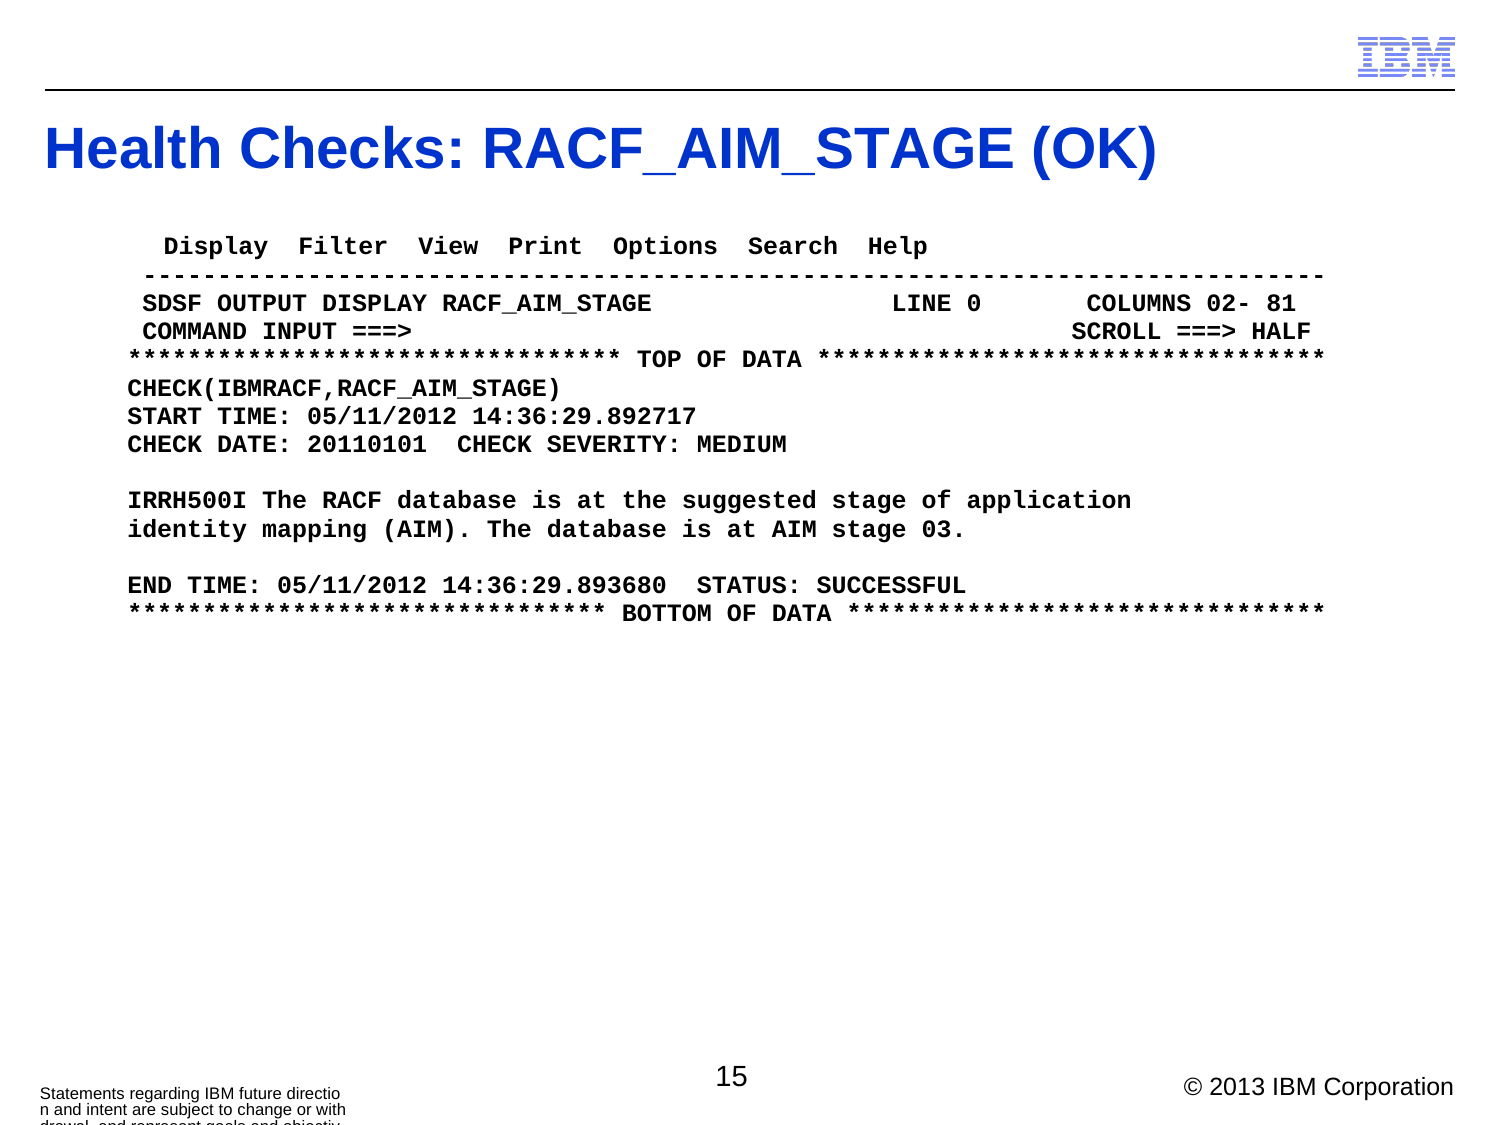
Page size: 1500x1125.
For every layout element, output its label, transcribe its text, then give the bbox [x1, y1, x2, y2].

table_header Display Filter View Print Options Search Help ------------------------------------------------------------------------------- SDSF OUTPUT DISPLAY RACF_AIM_STAGE LINE 0 COLUMNS 02- 81 COMMAND INPUT ===> SCROLL ===> HALF ********************************* TOP OF DATA ********************************** CHECK(IBMRACF,RACF_AIM_STAGE) START TIME: 05/11/2012 14:36:29.892717 CHECK DATE: 20110101 CHECK SEVERITY: MEDIUM IRRH500I The RACF database is at the suggested stage of application identity mapping (AIM). The database is at AIM stage 03. END TIME: 05/11/2012 14:36:29.893680 STATUS: SUCCESSFUL ******************************** BOTTOM OF DATA ******************************** [113, 225, 1425, 1013]
title Health Checks: RACF_AIM_STAGE (OK) [29, 89, 1455, 211]
picture [1358, 37, 1455, 77]
